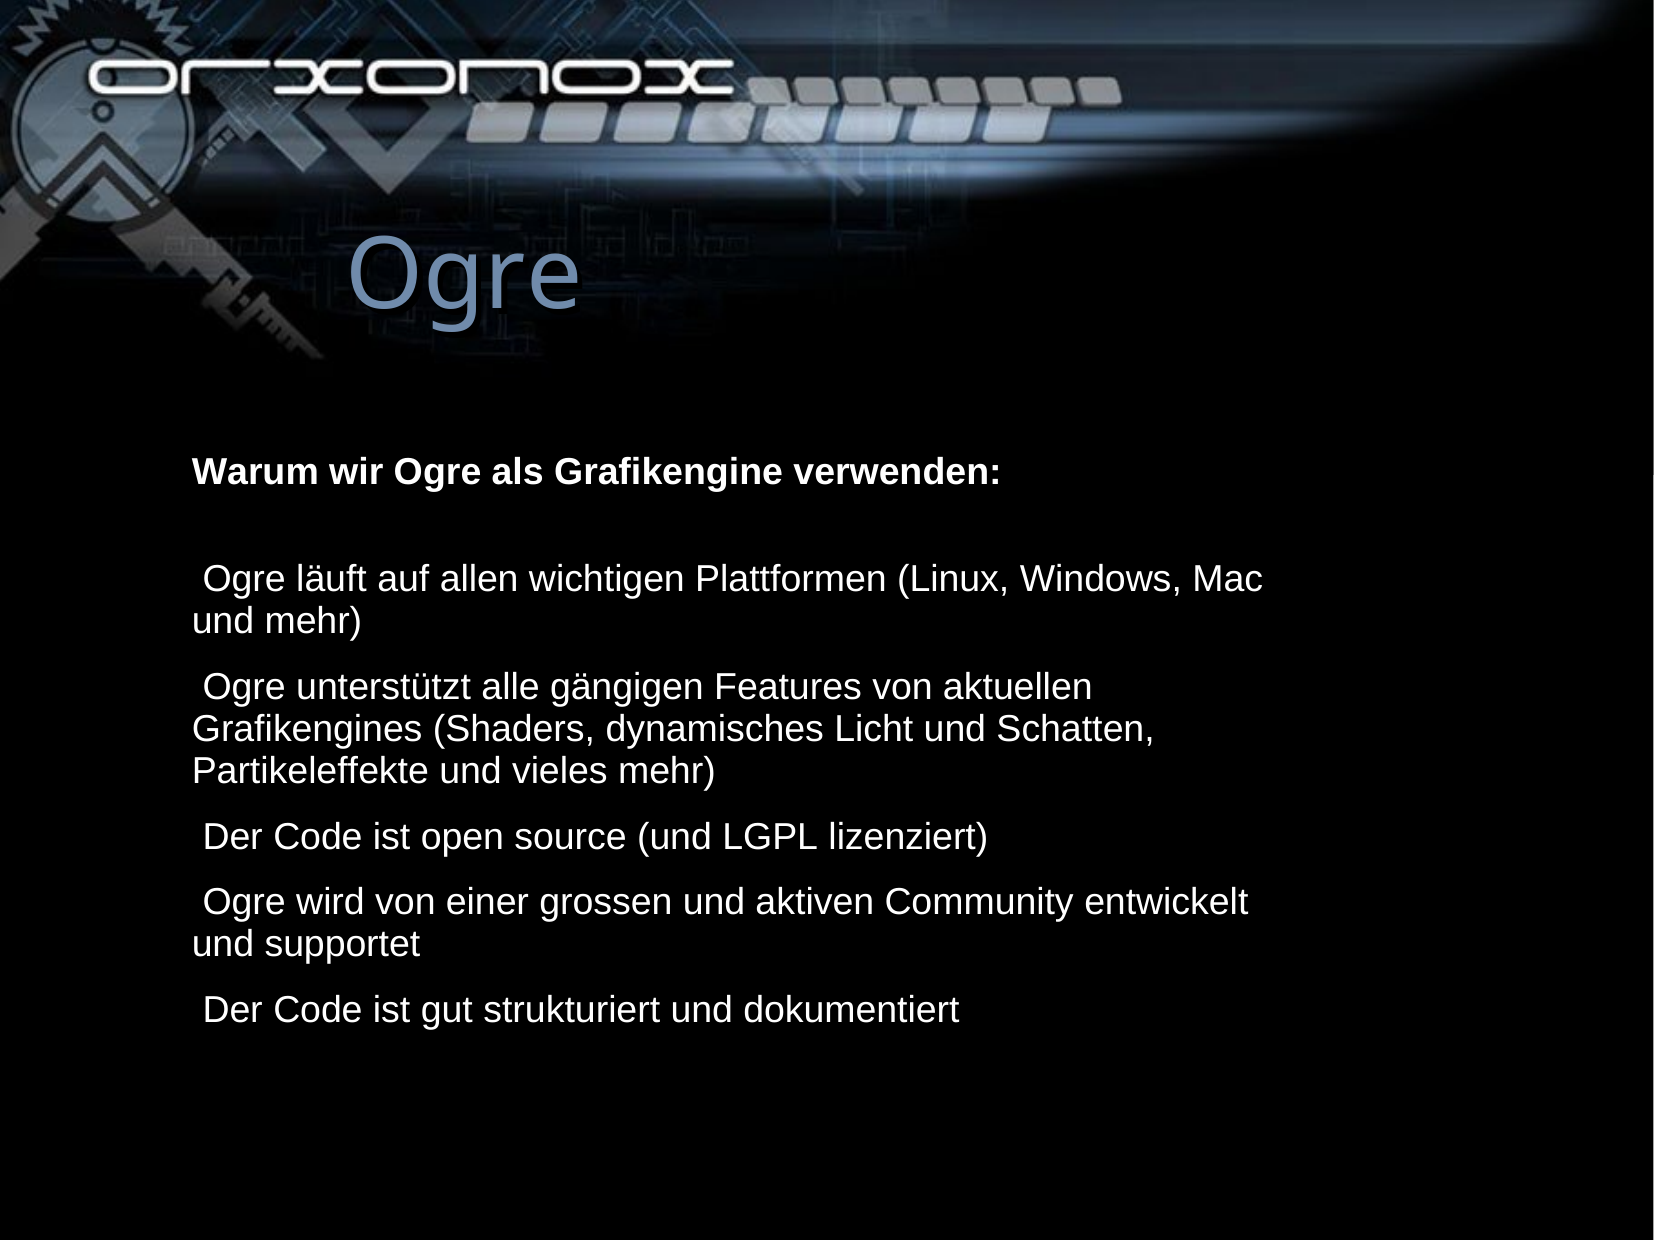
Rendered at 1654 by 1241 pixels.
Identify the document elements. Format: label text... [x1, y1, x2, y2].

text_box Warum wir Ogre als Grafikengine verwenden: Ogre läuft auf allen wichtigen Plattformen (Linux, Windows, Mac und mehr) Ogre unterstützt alle gängigen Features von aktuellen Grafikengines (Shaders, dynamisches Licht und Schatten, Partikeleffekte und vieles mehr) Der Code ist open source (und LGPL lizenziert) Ogre wird von einer grossen und aktiven Community entwickelt und supportet Der Code ist gut strukturiert und dokumentiert [177, 442, 1329, 1106]
text_box Ogre [330, 194, 1306, 344]
picture [0, 0, 1654, 475]
